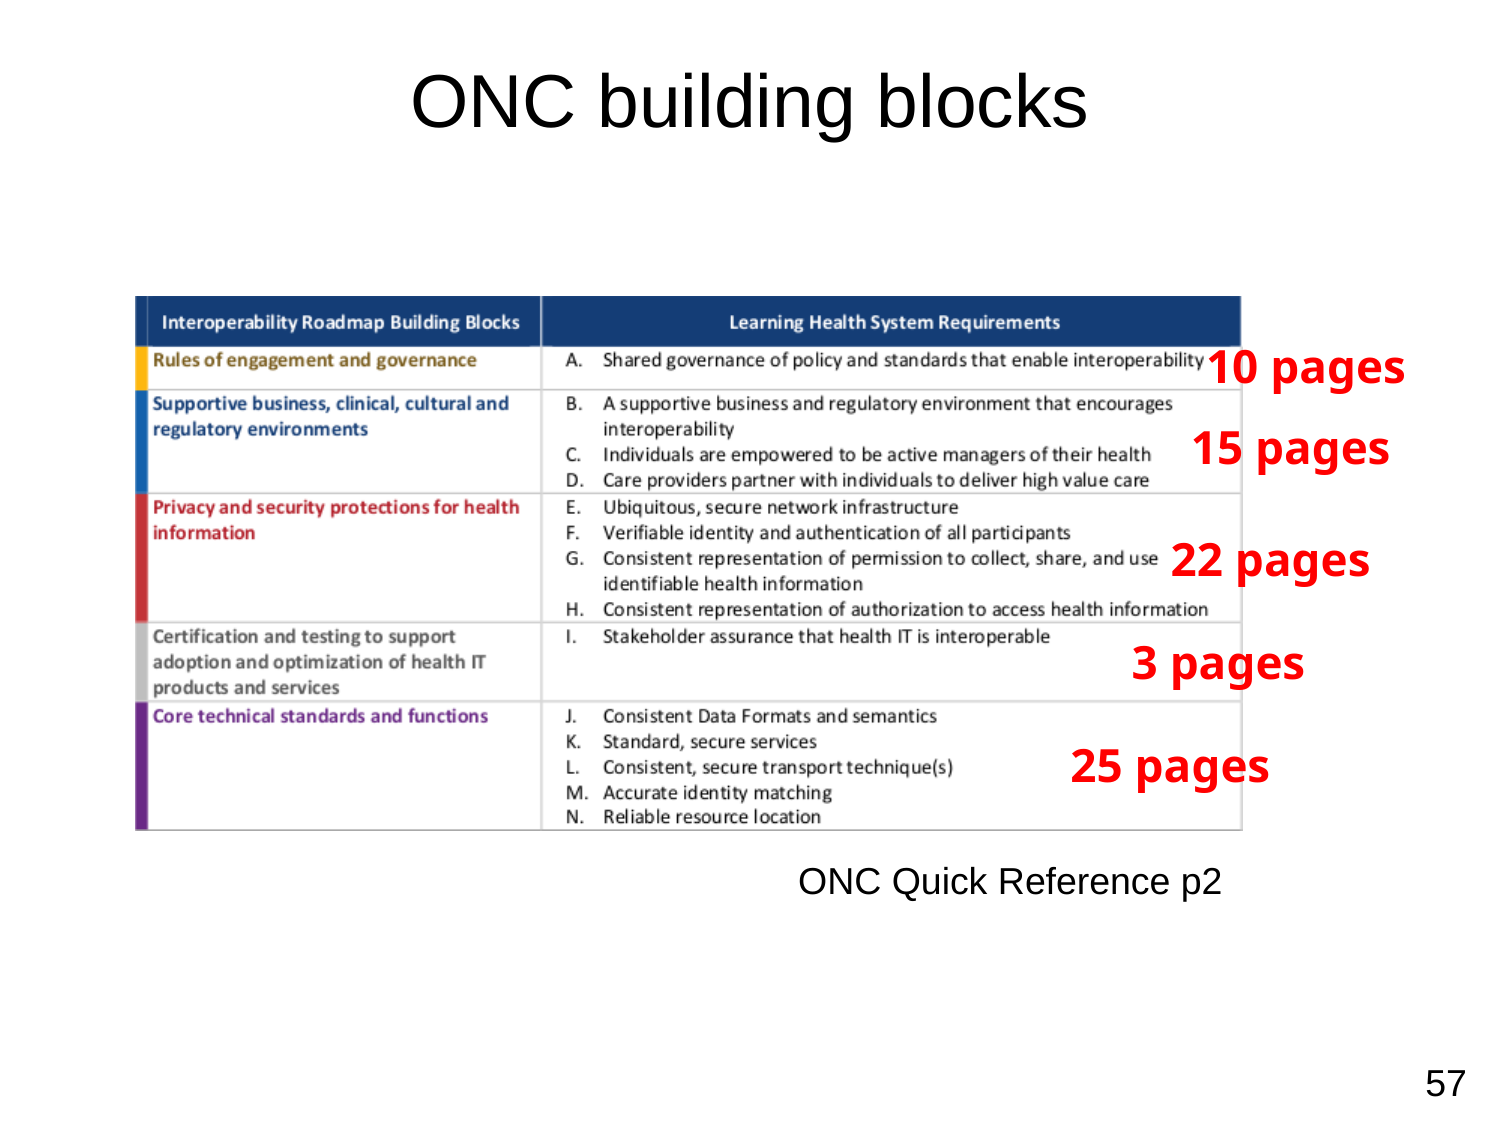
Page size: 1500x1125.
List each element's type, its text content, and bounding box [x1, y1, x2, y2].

text_box 25 pages [1055, 728, 1329, 799]
text_box 22 pages [1155, 522, 1444, 593]
title ONC building blocks [75, 3, 1425, 192]
text_box 15 pages [1176, 411, 1428, 482]
text_box ONC Quick Reference p2 [783, 850, 1238, 910]
picture [135, 296, 1243, 831]
text_box 3 pages [1116, 626, 1355, 697]
text_box 10 pages [1191, 329, 1446, 400]
